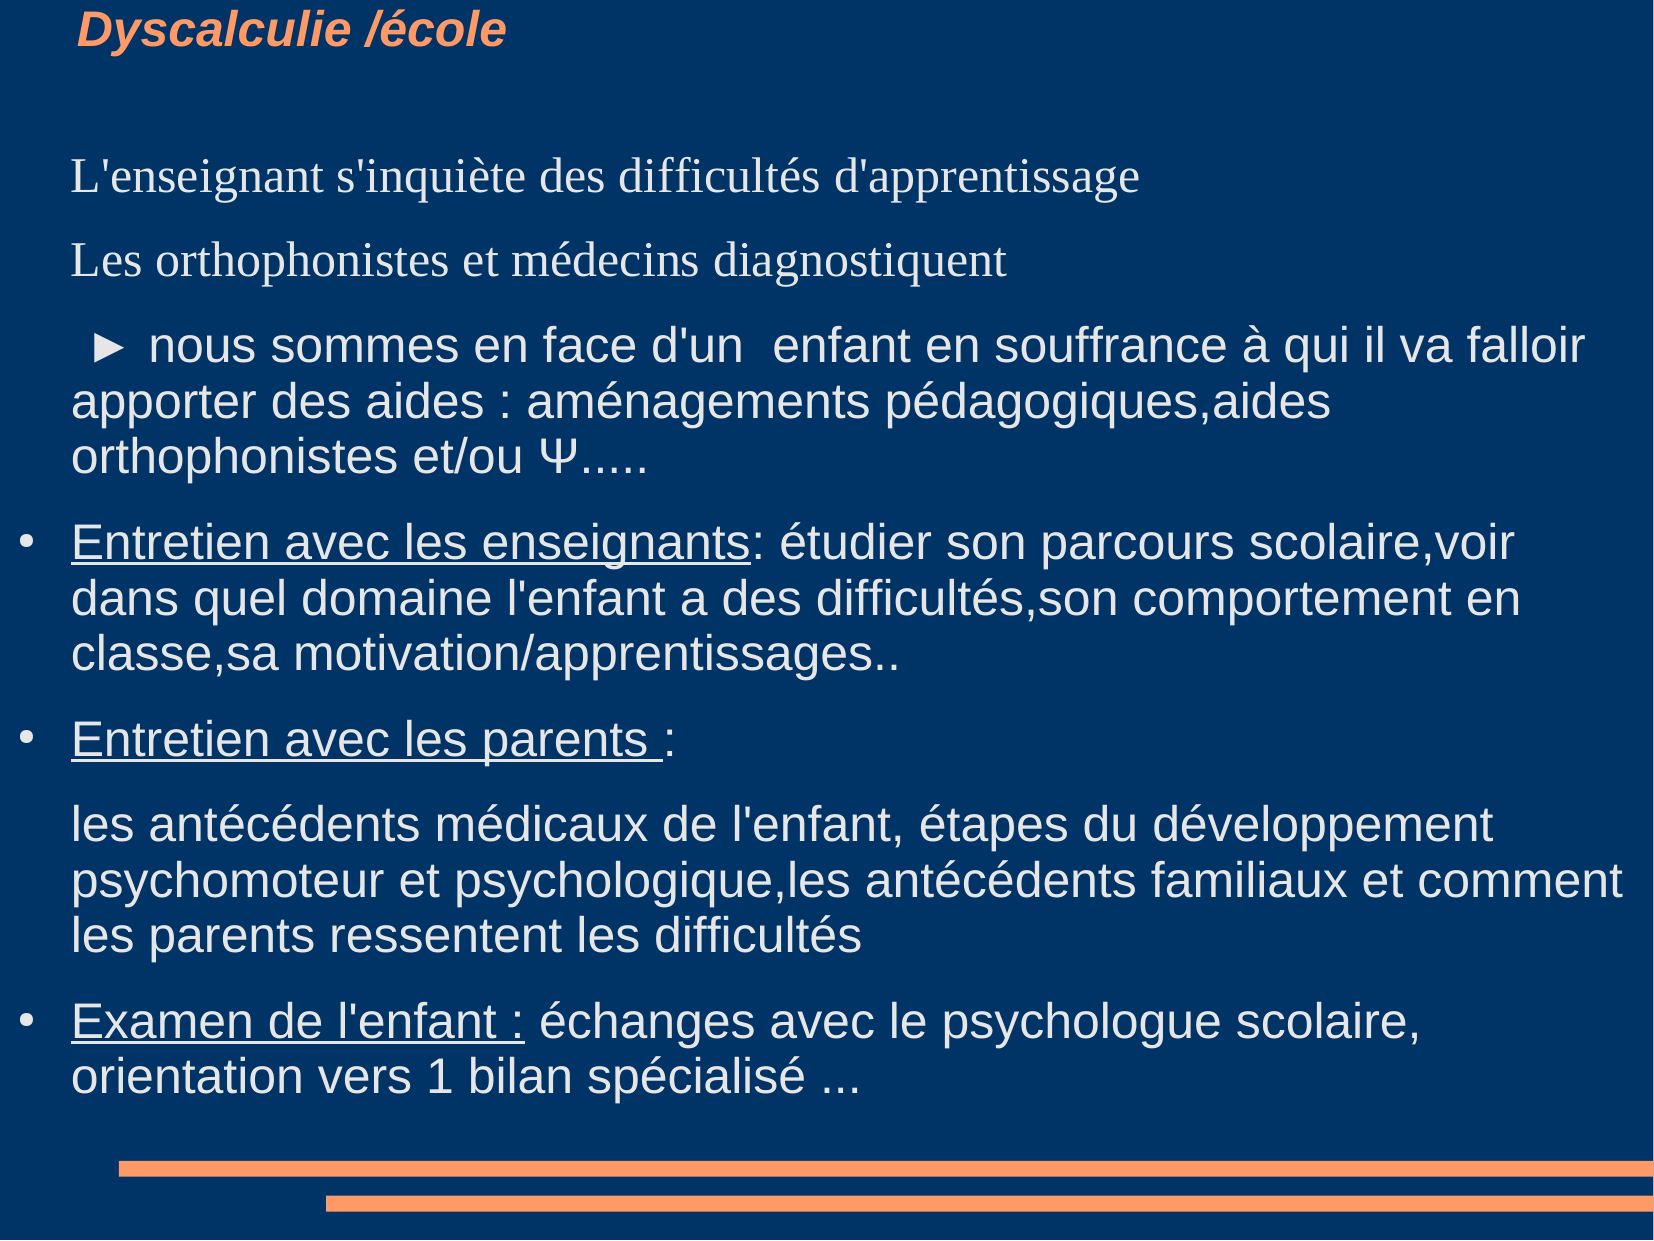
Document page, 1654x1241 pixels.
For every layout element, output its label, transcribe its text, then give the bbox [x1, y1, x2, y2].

title Dyscalculie /école [76, 0, 1565, 147]
list L'enseignant s'inquiète des difficultés d'apprentissage Les orthophonistes et médecins diagnostiquent ► nous sommes en face d'un enfant en souffrance à qui il va falloir apporter des aides : aménagements pédagogiques,aides orthophonistes et/ou Ψ..... Entretien avec les enseignants: étudier son parcours scolaire,voir dans quel domaine l'enfant a des difficultés,son comportement en classe,sa motivation/apprentissages.. Entretien avec les parents : les antécédents médicaux de l'enfant, étapes du développement psychomoteur et psychologique,les antécédents familiaux et comment les parents ressentent les difficultés Examen de l'enfant : échanges avec le psychologue scolaire, orientation vers 1 bilan spécialisé ... [0, 147, 1636, 1211]
